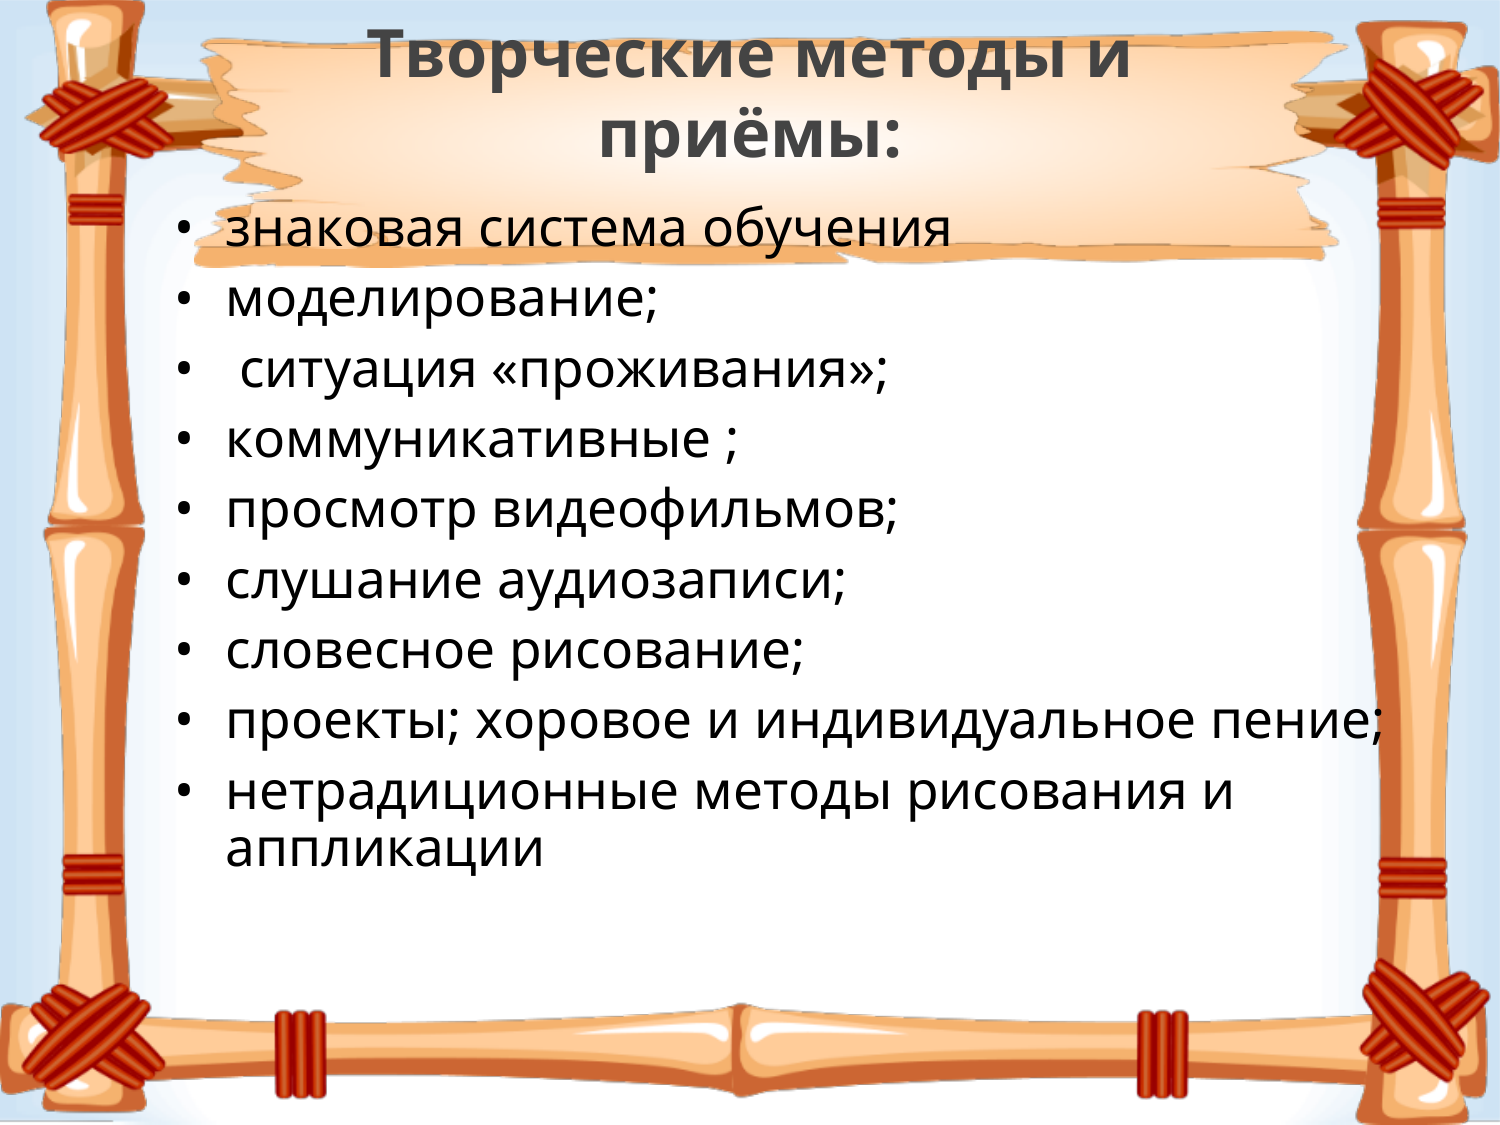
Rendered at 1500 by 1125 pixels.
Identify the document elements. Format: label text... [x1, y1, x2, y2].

list знаковая система обучения моделирование; ситуация «проживания»; коммуникативные ; просмотр видеофильмов; слушание аудиозаписи; словесное рисование; проекты; хоровое и индивидуальное пение; нетрадиционные методы рисования и аппликации [159, 193, 1424, 931]
title Творческие методы и приёмы: [206, 45, 1294, 137]
picture [0, 0, 1500, 1125]
